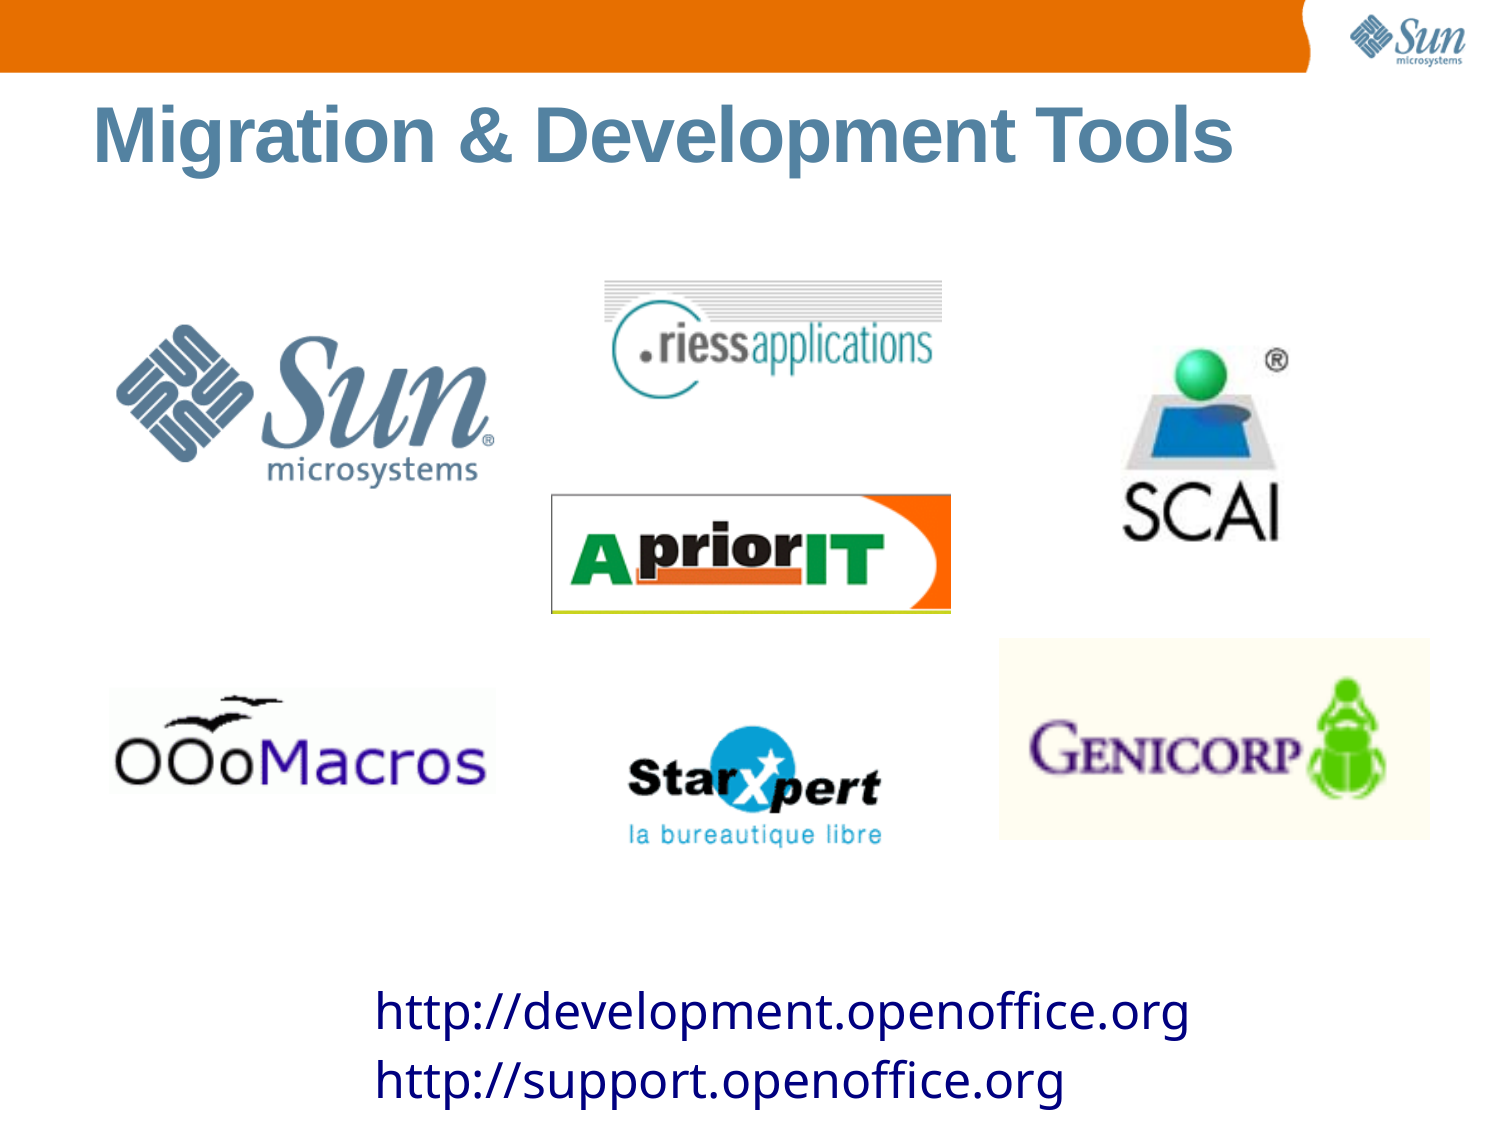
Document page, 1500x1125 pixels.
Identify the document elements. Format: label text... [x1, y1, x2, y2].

picture [114, 321, 498, 490]
text_box http://development.openoffice.org http://support.openoffice.org [374, 976, 1254, 1089]
picture [0, 0, 1500, 75]
picture [551, 493, 951, 614]
picture [109, 683, 496, 794]
picture [603, 279, 942, 411]
picture [999, 638, 1430, 840]
picture [620, 719, 889, 859]
picture [1101, 332, 1313, 558]
title Migration & Development Tools [93, 99, 1455, 206]
